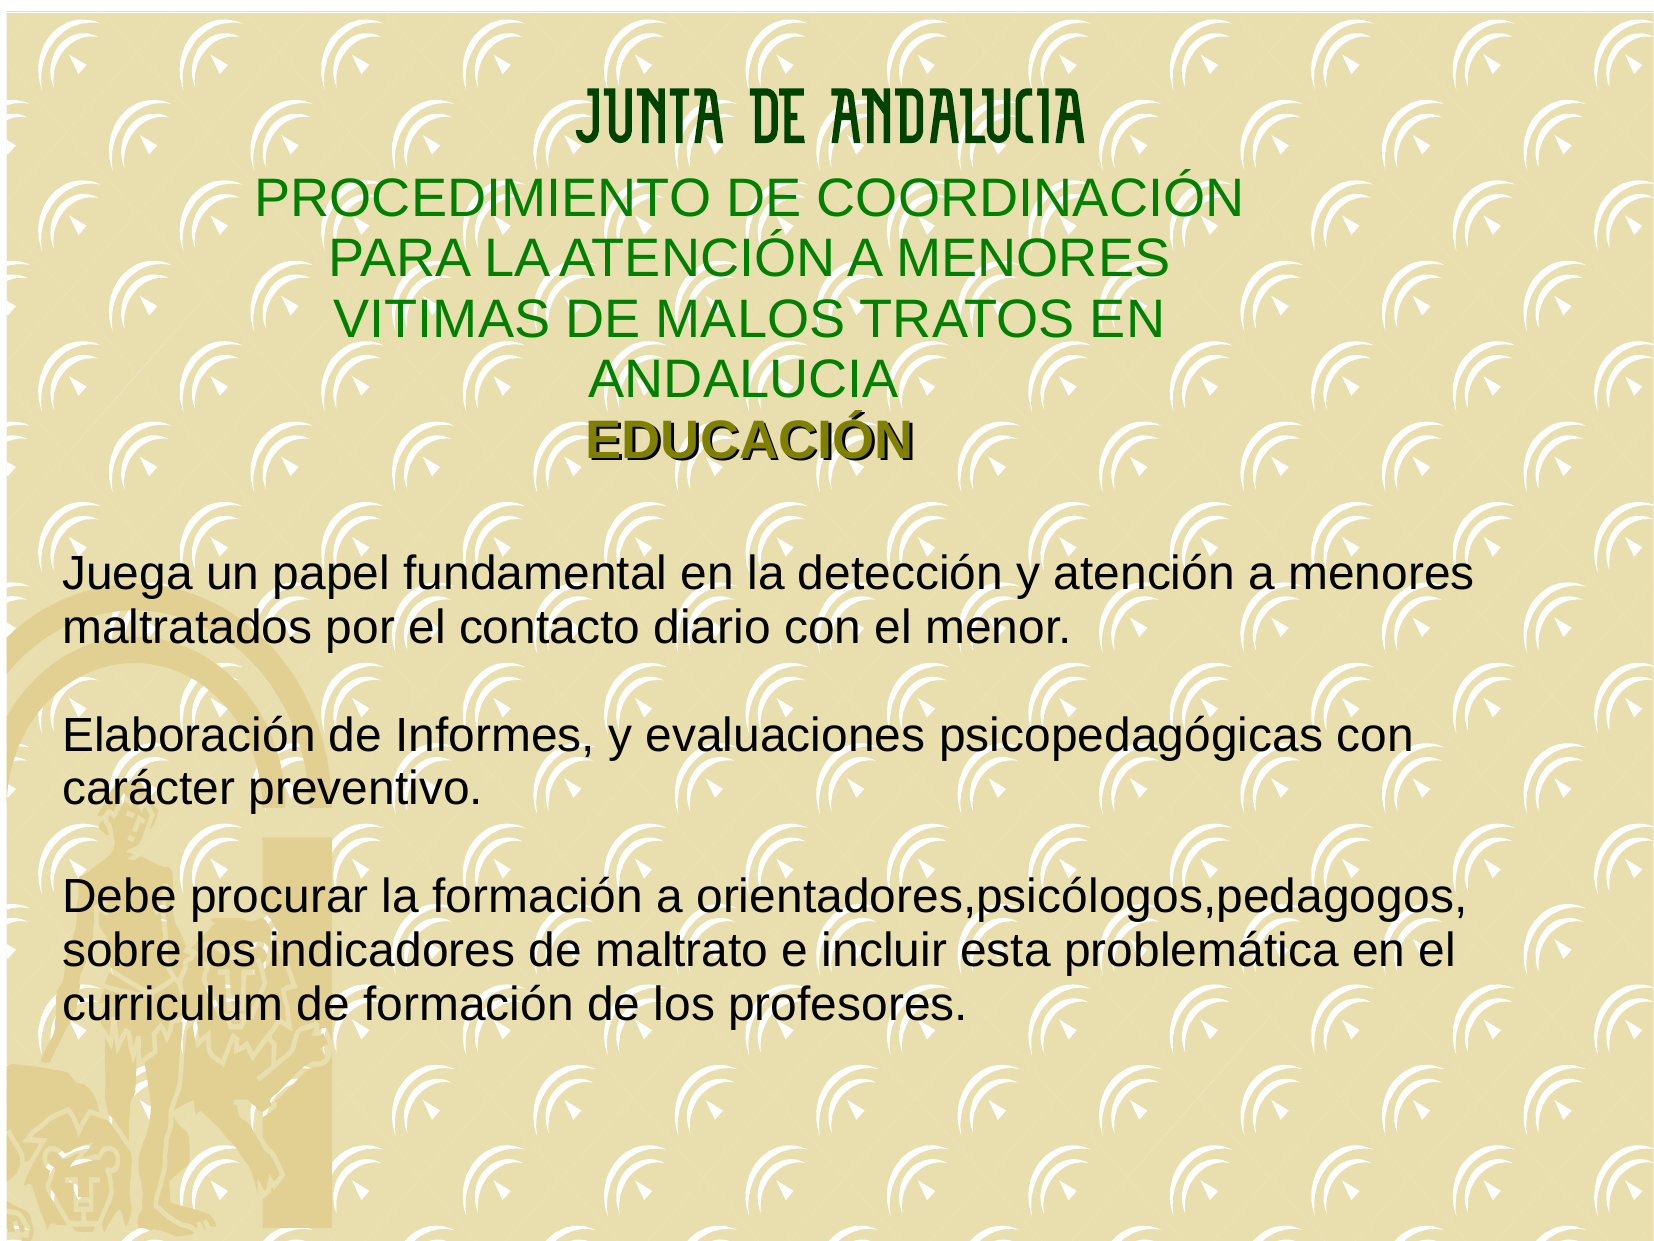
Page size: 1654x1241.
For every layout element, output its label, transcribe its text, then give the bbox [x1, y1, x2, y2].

subtitle [82, 290, 236, 538]
text_box Juega un papel fundamental en la detección y atención a menores maltratados por el contacto diario con el menor. Elaboración de Informes, y evaluaciones psicopedagógicas con carácter preventivo. Debe procurar la formación a orientadores,psicólogos,pedagogos, sobre los indicadores de maltrato e incluir esta problemática en el curriculum de formación de los profesores. [47, 538, 1607, 1224]
subtitle [1264, 290, 1571, 538]
text_box [1264, 331, 1536, 538]
text_box PROCEDIMIENTO DE COORDINACIÓN PARA LA ATENCIÓN A MENORES VITIMAS DE MALOS TRATOS EN ANDALUCIA EDUCACIÓN [236, 159, 1264, 538]
picture [6, 11, 1654, 1241]
text_box [180, 338, 236, 538]
